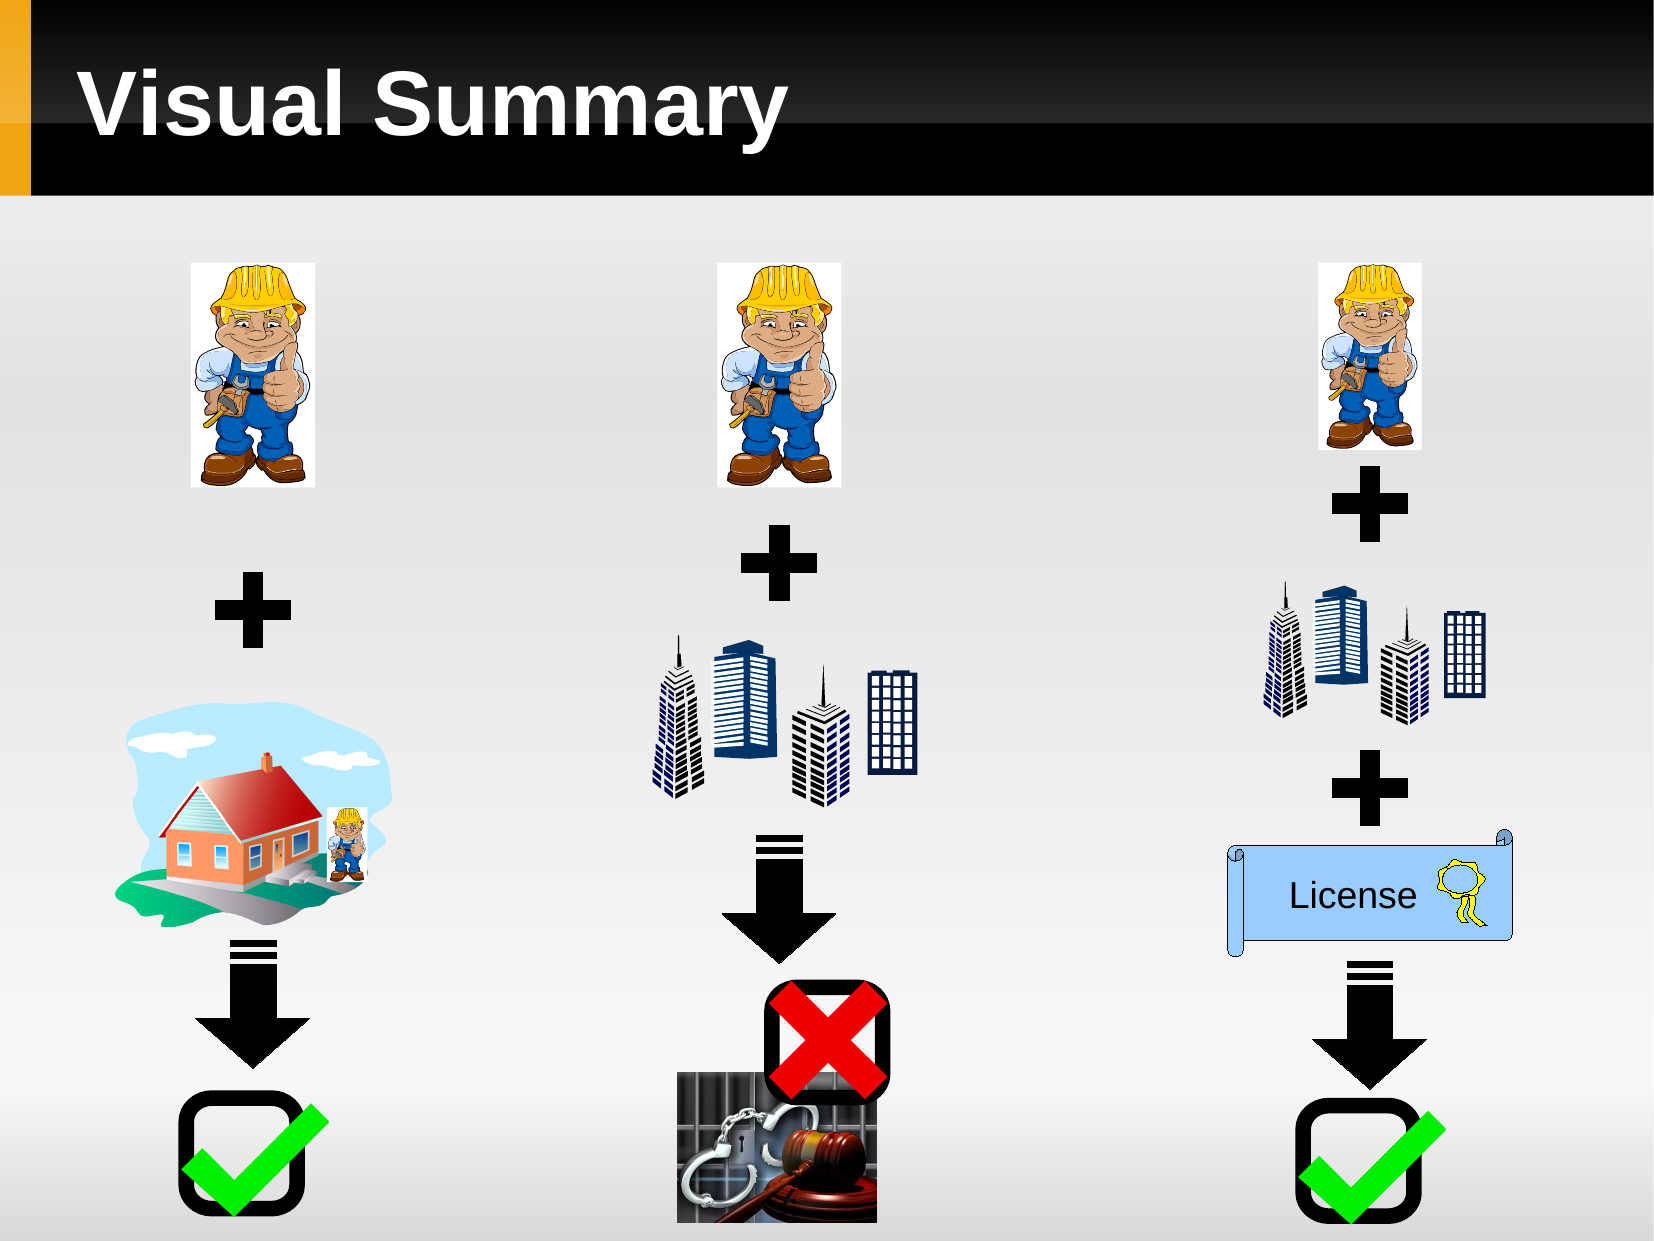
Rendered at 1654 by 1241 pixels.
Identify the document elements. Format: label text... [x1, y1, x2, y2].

text_box [756, 835, 803, 842]
text_box [722, 859, 836, 964]
text_box [1332, 750, 1408, 826]
text_box [230, 940, 277, 947]
text_box [1332, 466, 1408, 542]
text_box [1312, 985, 1427, 1090]
text_box [215, 572, 291, 648]
text_box [741, 525, 817, 601]
text_box [1347, 973, 1393, 980]
text_box [230, 952, 277, 959]
text_box [1227, 829, 1513, 957]
text_box License [1274, 866, 1434, 924]
picture [0, 0, 1654, 1241]
text_box [1347, 961, 1393, 968]
title Visual Summary [76, 0, 1565, 208]
text_box [756, 847, 803, 854]
text_box [195, 964, 310, 1069]
